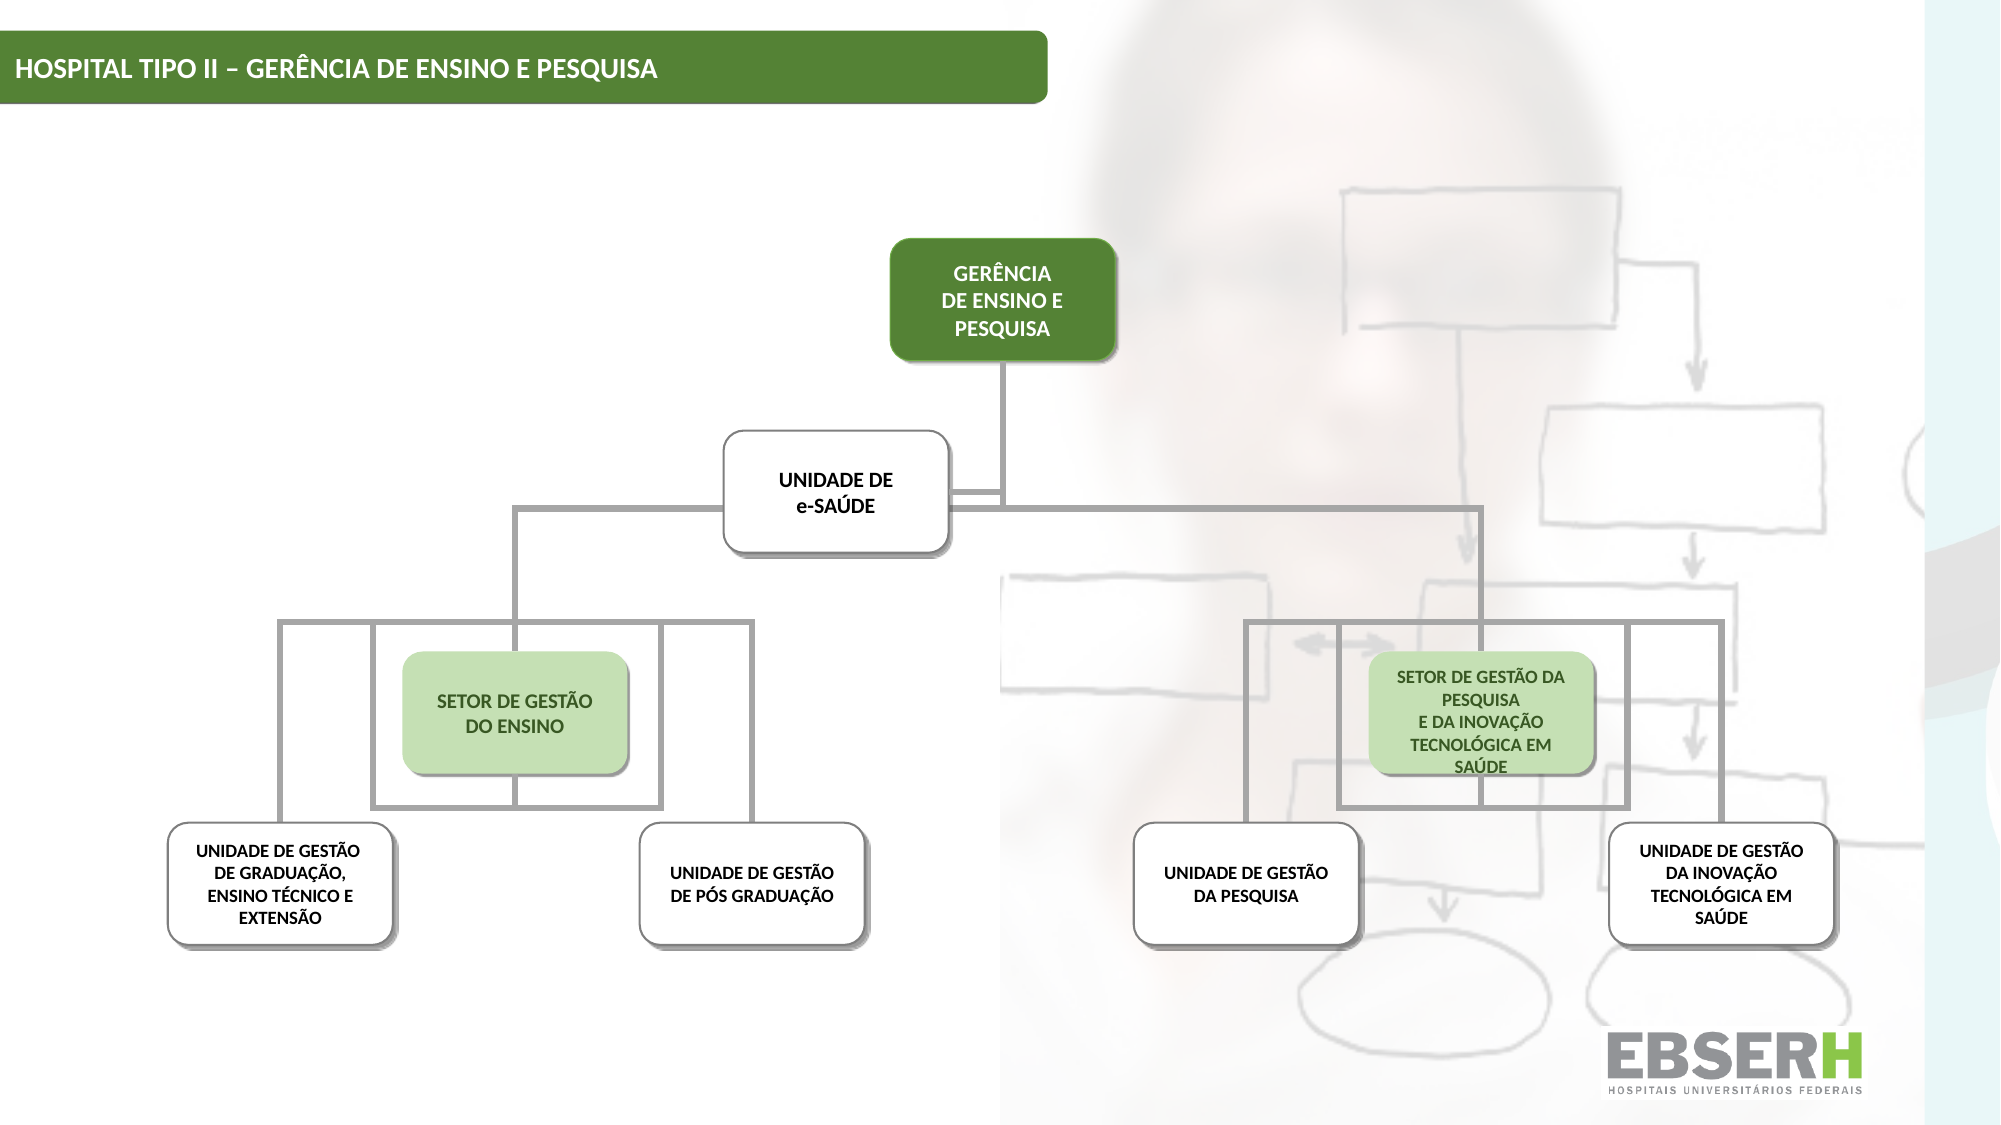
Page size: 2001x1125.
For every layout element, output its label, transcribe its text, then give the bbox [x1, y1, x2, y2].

text_box SETOR DE GESTÃO DO ENSINO [402, 651, 628, 774]
text_box UNIDADE DE GESTÃO DE GRADUAÇÃO, ENSINO TÉCNICO E EXTENSÃO [167, 822, 393, 945]
text_box SETOR DE GESTÃO DA PESQUISA E DA INOVAÇÃO TECNOLÓGICA EM SAÚDE [1368, 651, 1594, 774]
text_box UNIDADE DE GESTÃO DA PESQUISA [1133, 822, 1359, 945]
text_box HOSPITAL TIPO II – GERÊNCIA DE ENSINO E PESQUISA [0, 30, 1048, 103]
text_box UNIDADE DE GESTÃO DA INOVAÇÃO TECNOLÓGICA EM SAÚDE [1609, 822, 1835, 945]
text_box UNIDADE DE GESTÃO DE PÓS GRADUAÇÃO [639, 822, 865, 945]
text_box UNIDADE DE e-SAÚDE [723, 430, 949, 553]
text_box GERÊNCIA DE ENSINO E PESQUISA [890, 238, 1116, 361]
